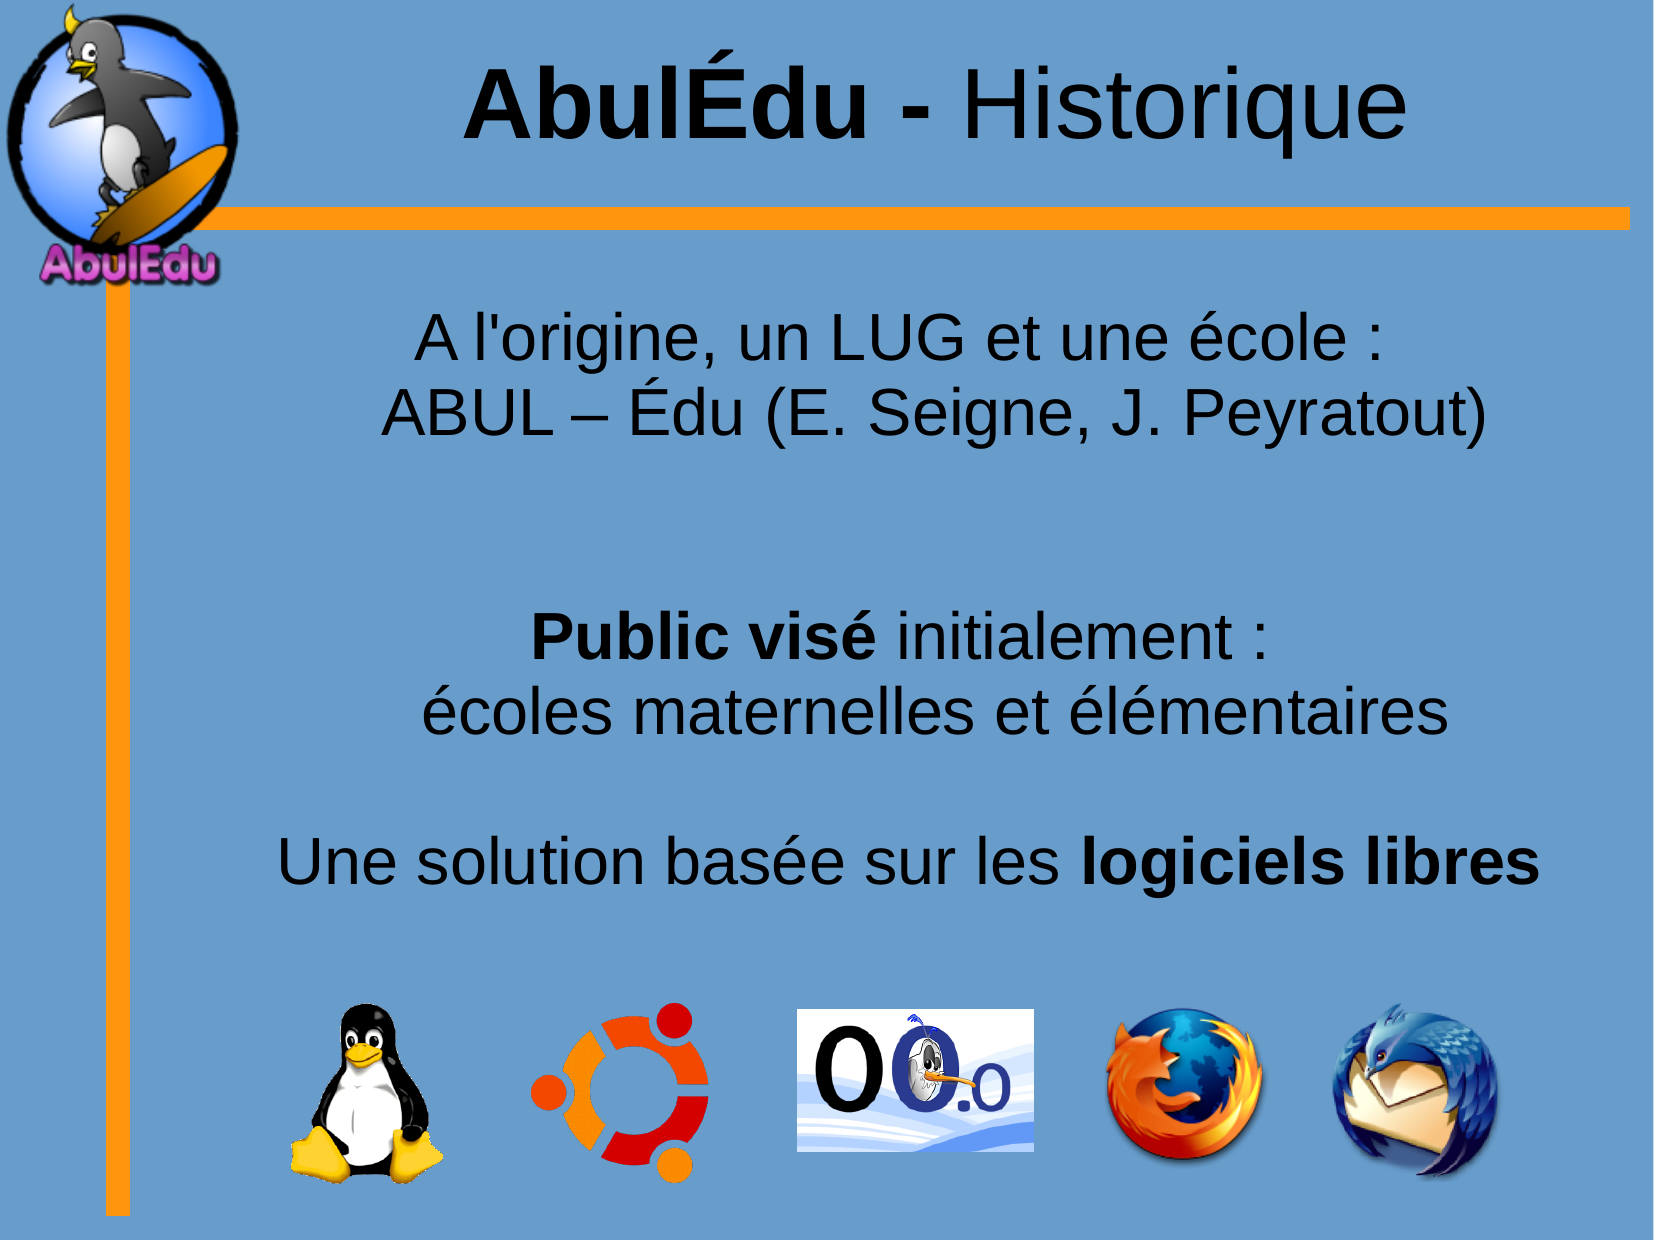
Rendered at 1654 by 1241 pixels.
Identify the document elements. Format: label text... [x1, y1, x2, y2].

picture [1328, 1003, 1506, 1182]
title AbulÉdu - Historique [248, 0, 1636, 208]
subtitle A l'origine, un LUG et une école : ABUL – Édu (E. Seigne, J. Peyratout) Public visé initialement : écoles maternelles et élémentaires Une solution basée sur les logiciels libres [177, 253, 1625, 945]
picture [797, 1009, 1034, 1152]
picture [531, 1003, 709, 1183]
picture [1092, 990, 1283, 1182]
picture [290, 1003, 443, 1184]
picture [0, 0, 248, 292]
